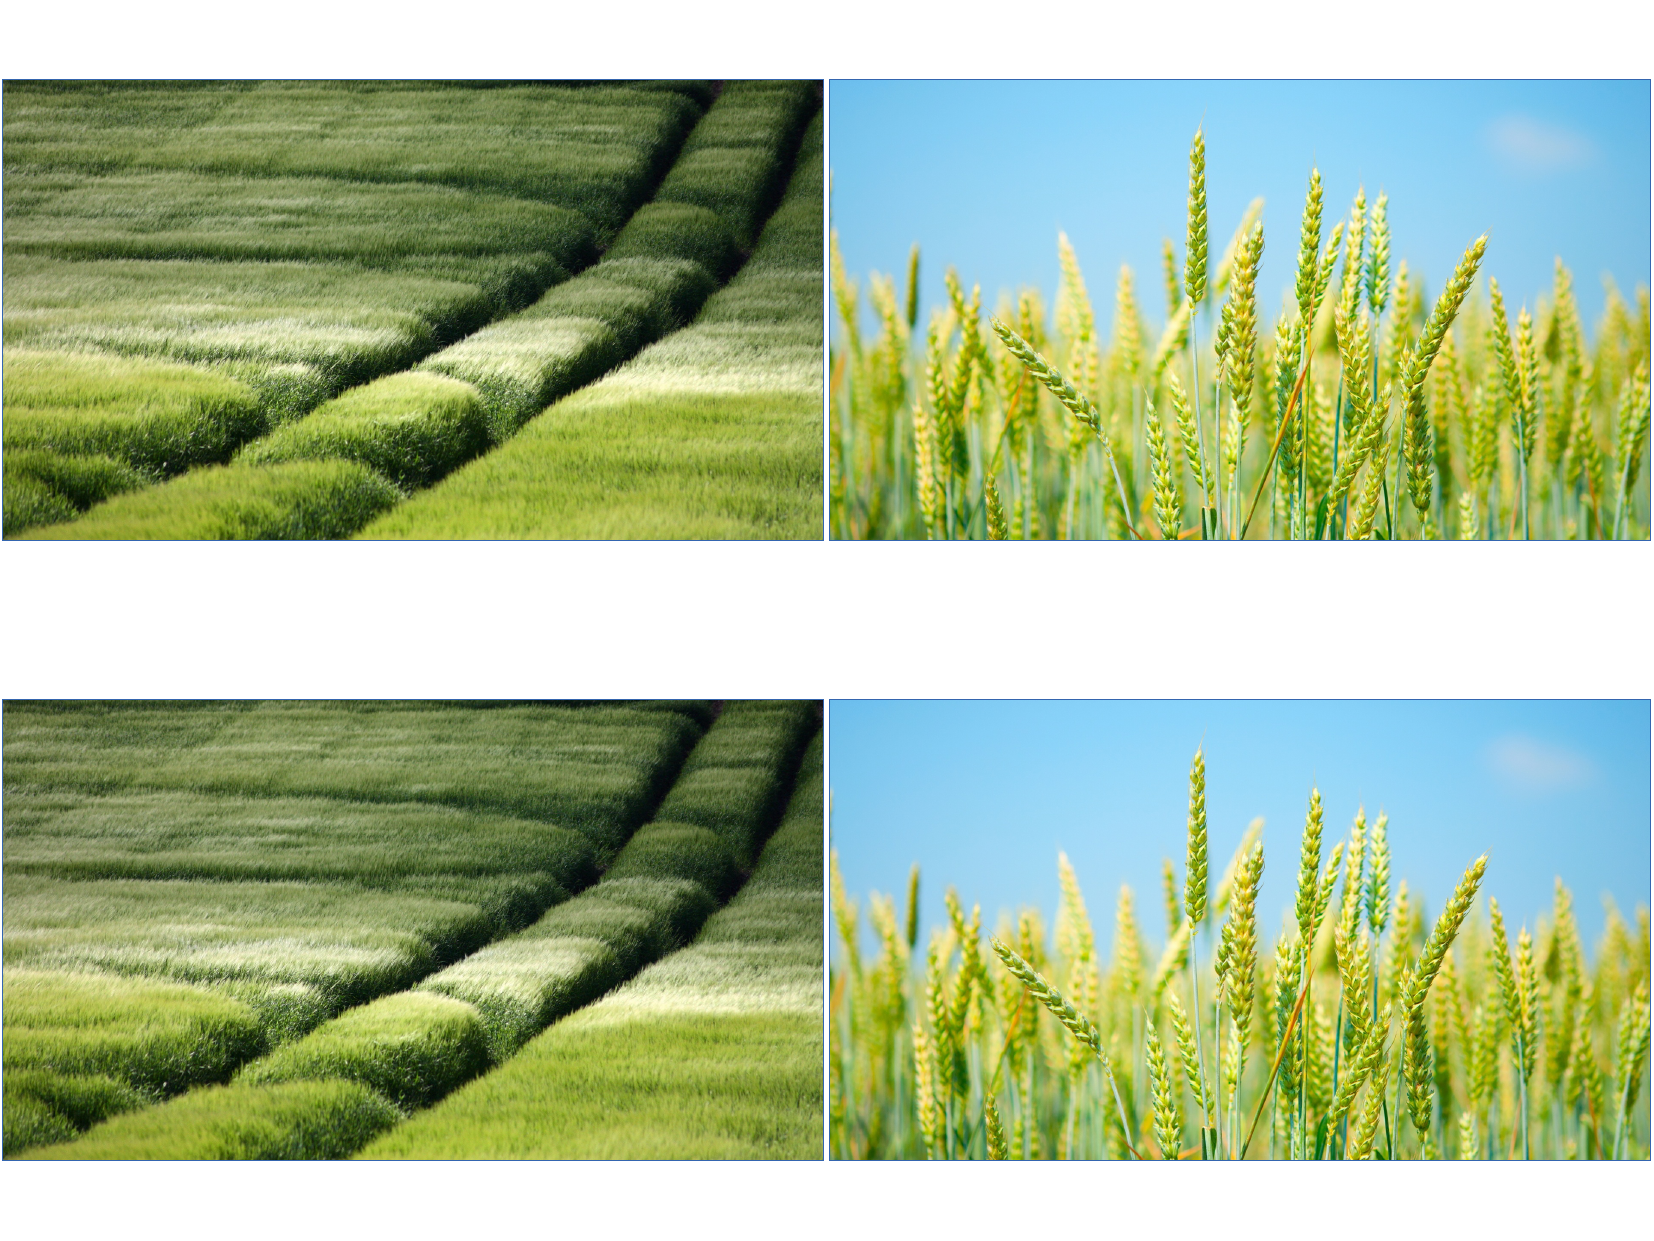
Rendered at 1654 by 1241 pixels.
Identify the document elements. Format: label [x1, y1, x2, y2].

picture [829, 79, 1651, 541]
picture [2, 79, 824, 541]
picture [2, 699, 824, 1161]
picture [829, 699, 1651, 1161]
